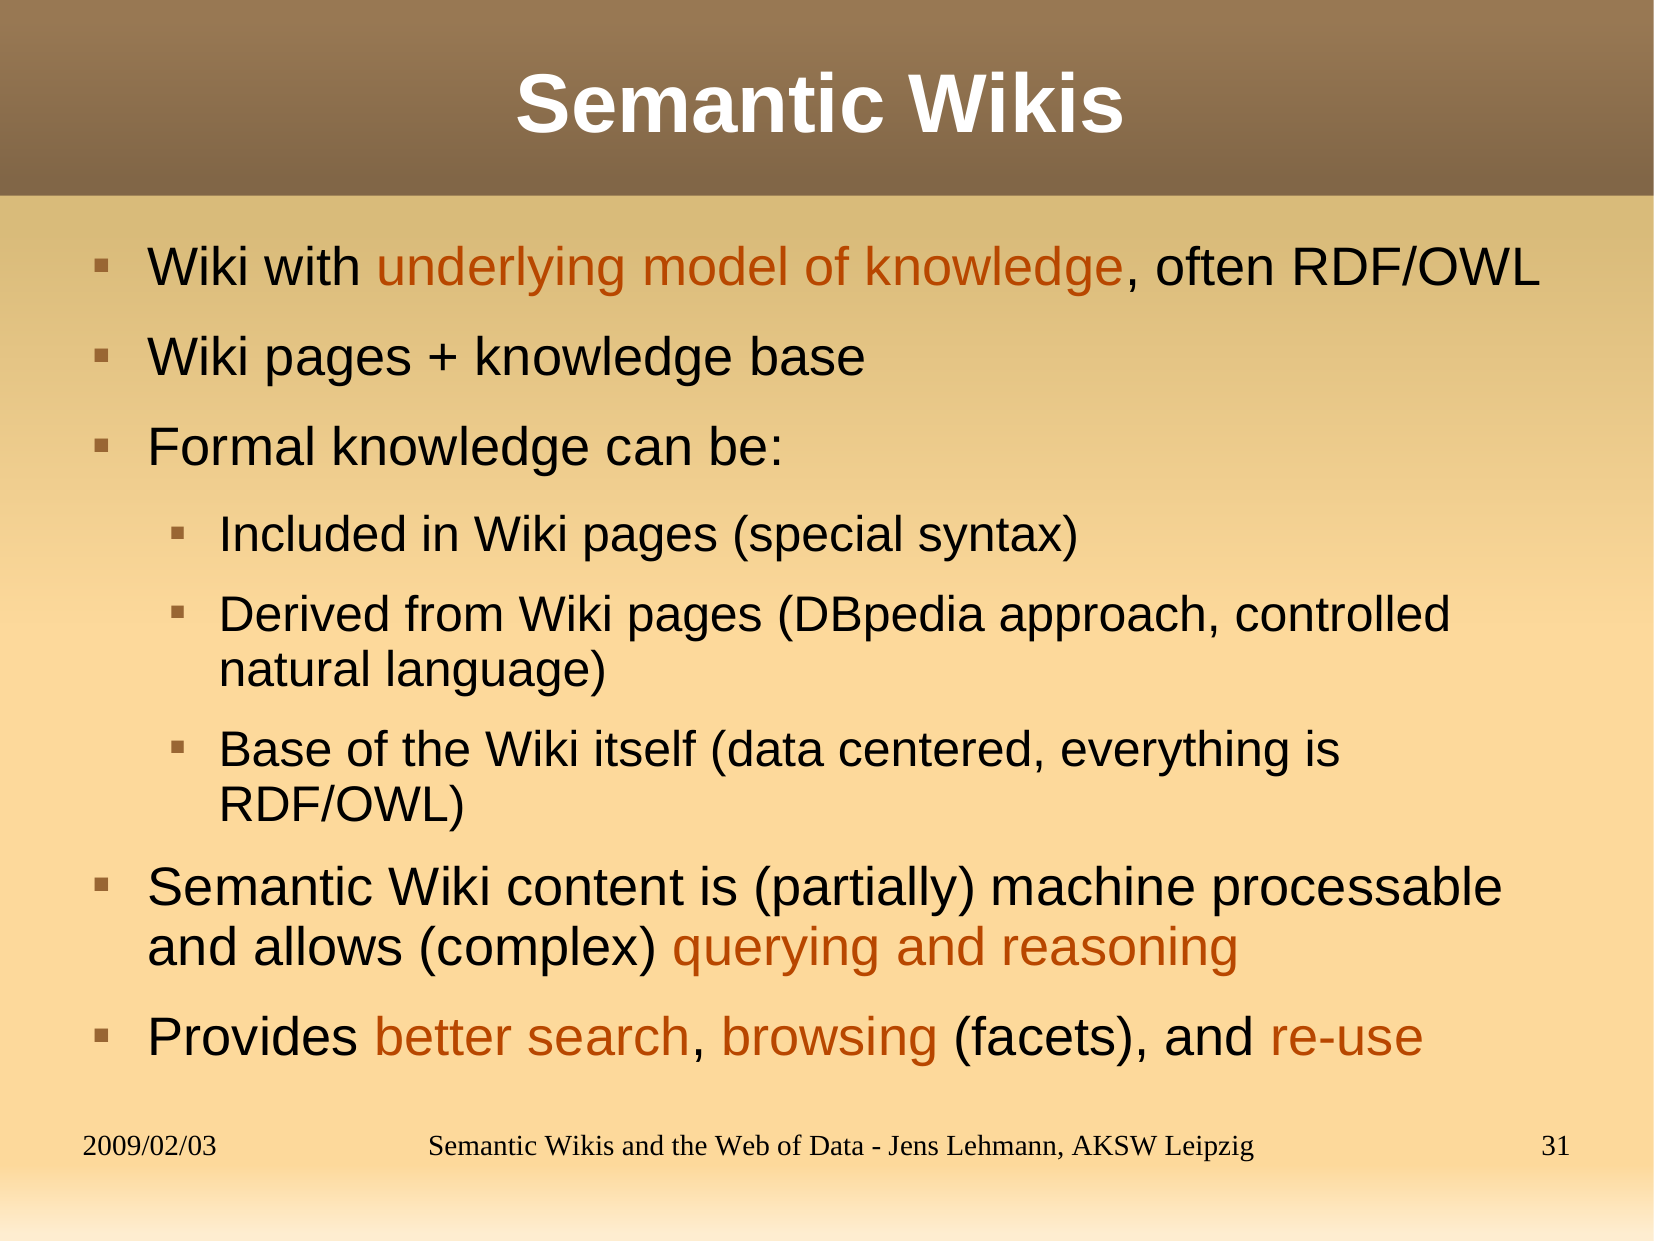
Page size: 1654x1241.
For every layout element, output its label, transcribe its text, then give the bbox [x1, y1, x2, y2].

list Wiki with underlying model of knowledge, often RDF/OWL Wiki pages + knowledge base Formal knowledge can be: Included in Wiki pages (special syntax) Derived from Wiki pages (DBpedia approach, controlled natural language) Base of the Wiki itself (data centered, everything is RDF/OWL) Semantic Wiki content is (partially) machine processable and allows (complex) querying and reasoning Provides better search, browsing (facets), and re-use [76, 236, 1565, 1068]
picture [0, 0, 1654, 1241]
title Semantic Wikis [76, 7, 1565, 200]
